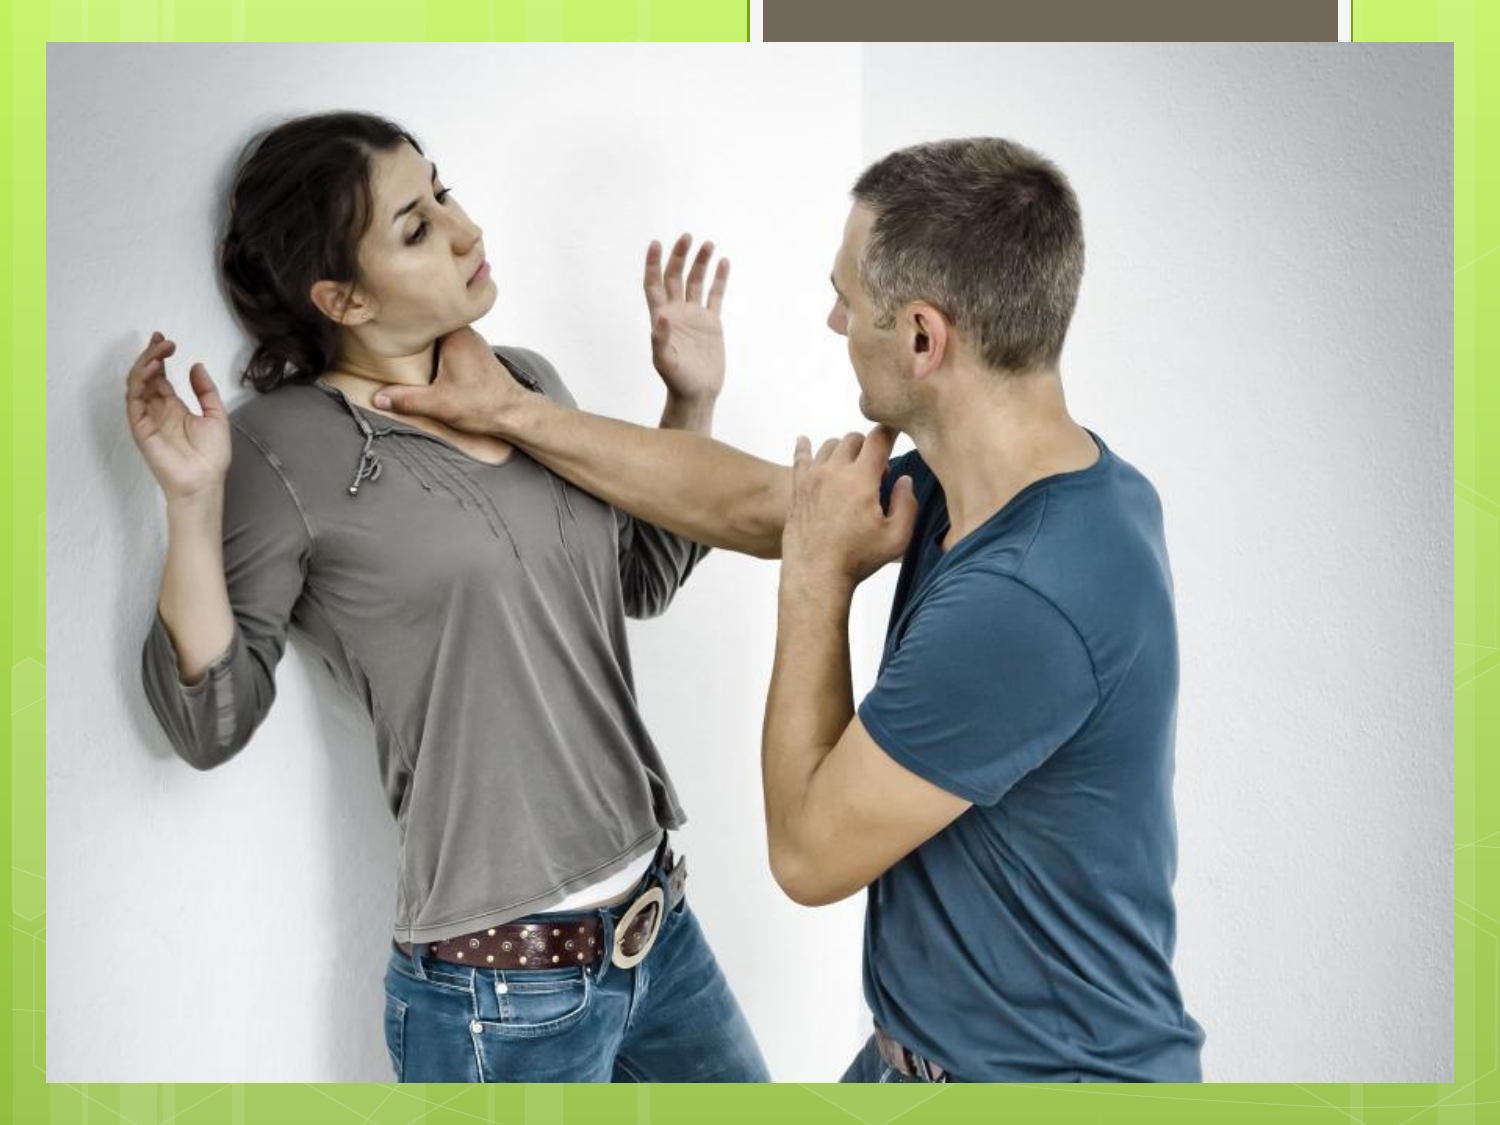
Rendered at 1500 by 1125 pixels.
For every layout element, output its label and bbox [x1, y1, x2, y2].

picture [46, 42, 1454, 1083]
